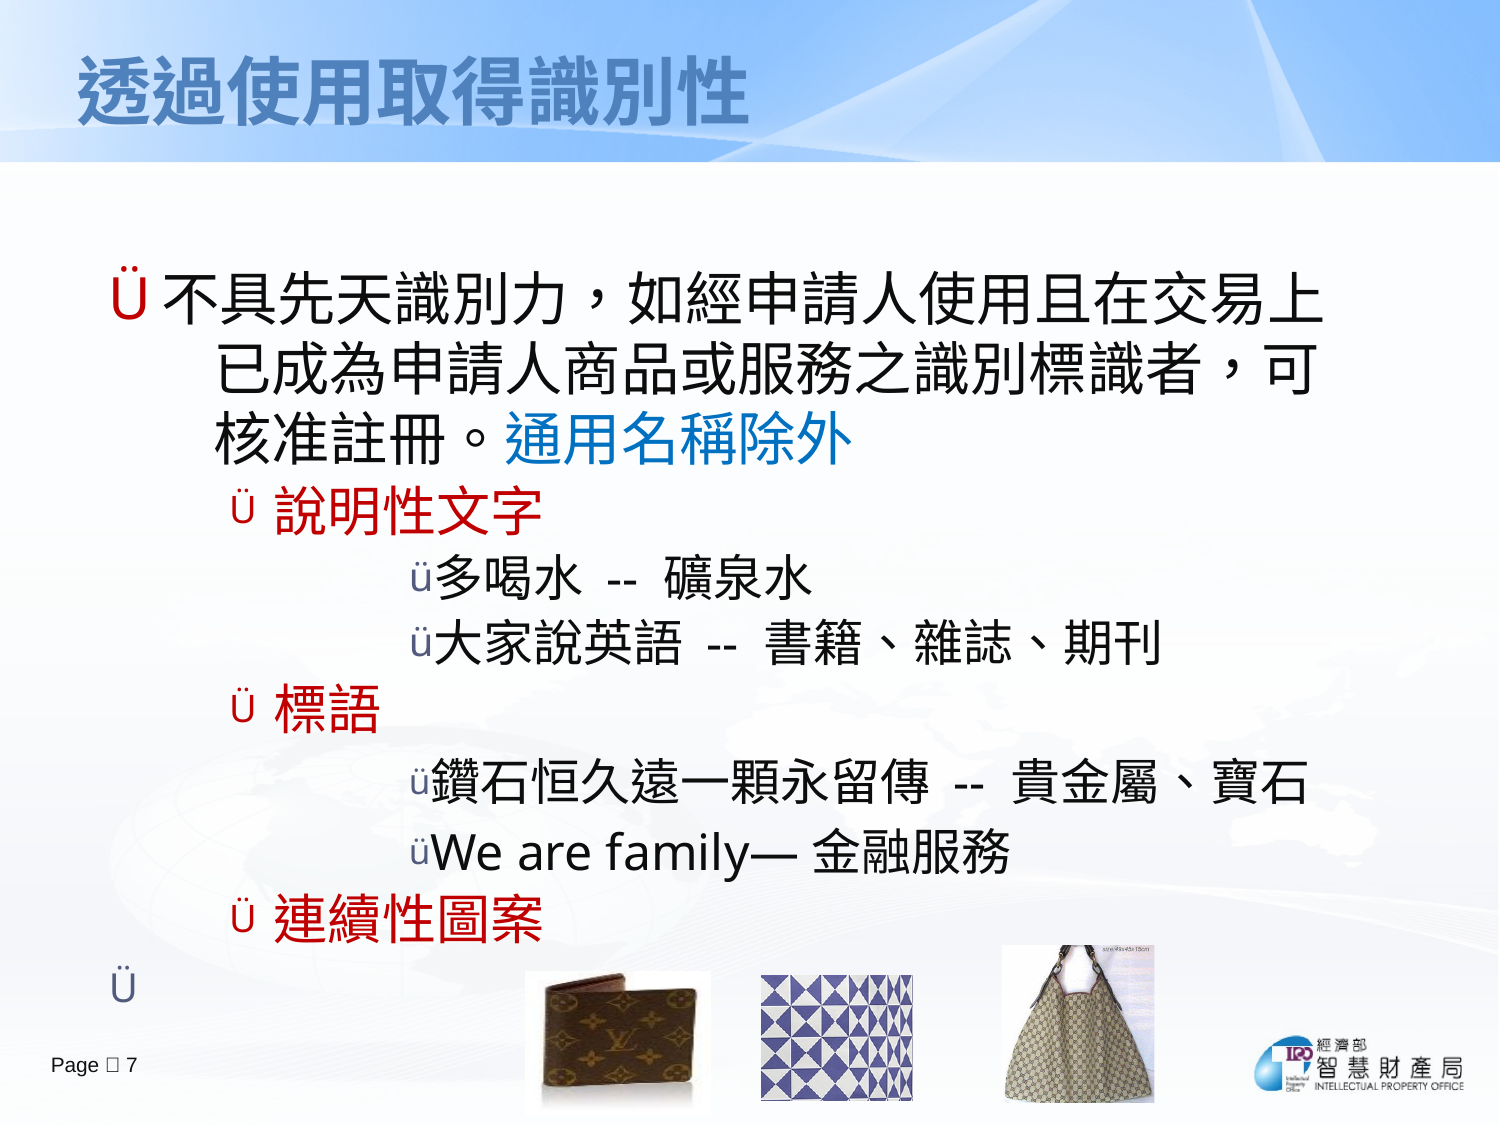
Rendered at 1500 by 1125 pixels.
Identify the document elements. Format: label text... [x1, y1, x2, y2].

picture [525, 972, 711, 1116]
picture [761, 975, 914, 1102]
picture [1001, 945, 1155, 1103]
text_box 不具先天識別力，如經申請人使用且在交易上已成為申請人商品或服務之識別標識者，可核准註冊。通用名稱除外 說明性文字 多喝水 -- 礦泉水 大家說英語 -- 書籍、雜誌、期刊 標語 鑽石恒久遠一顆永留傳 -- 貴金屬、寶石 We are family—金融服務 連續性圖案 [94, 255, 1359, 1024]
text_box [1155, 1025, 1426, 1101]
title 透過使用取得識別性 [76, 13, 1414, 177]
